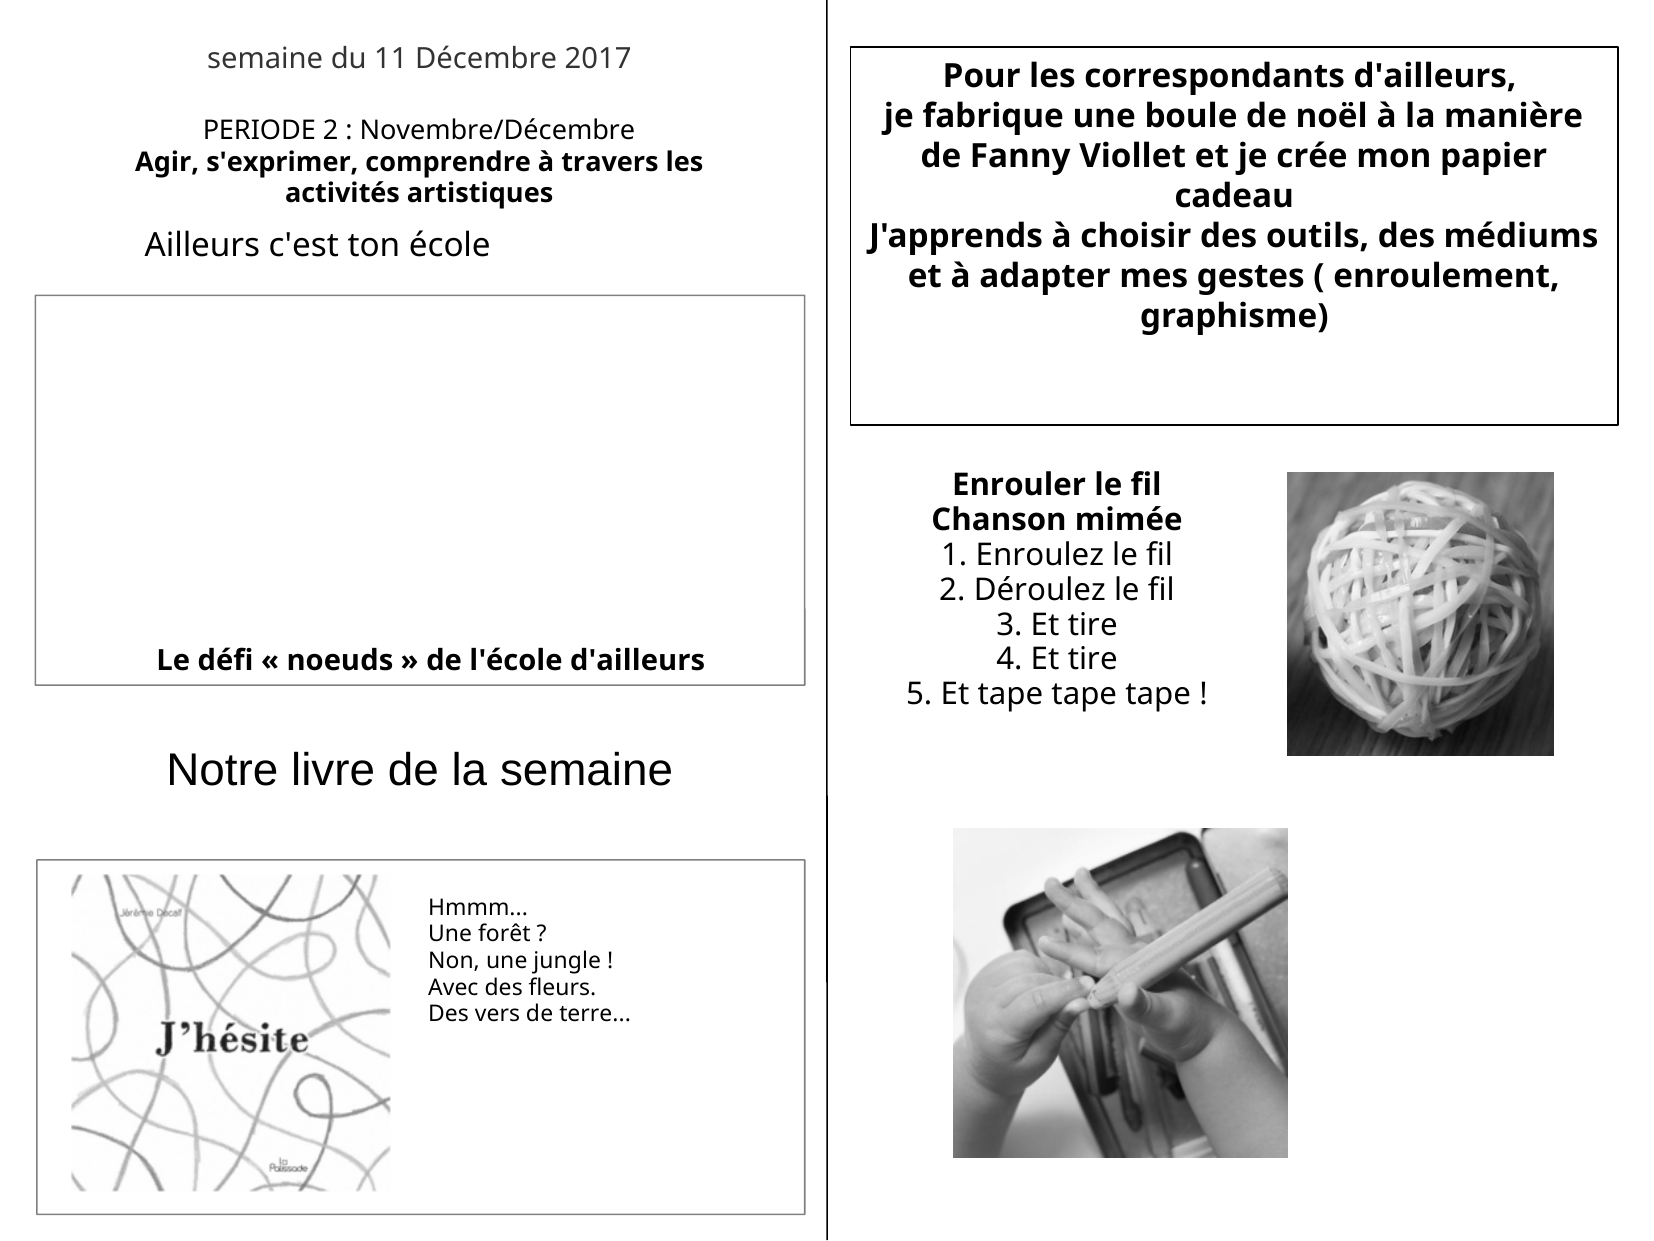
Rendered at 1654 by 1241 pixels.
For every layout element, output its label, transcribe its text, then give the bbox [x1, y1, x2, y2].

text_box semaine du 11 Décembre 2017 [59, 35, 780, 119]
text_box Le défi « noeuds » de l'école d'ailleurs [118, 625, 745, 725]
text_box Enrouler le fil Chanson mimée 1. Enroulez le fil 2. Déroulez le fil 3. Et tire 4. Et tire 5. Et tape tape tape ! [767, 460, 1347, 719]
text_box [35, 295, 805, 686]
text_box Ailleurs c'est ton école [129, 215, 709, 295]
text_box Hmmm... Une forêt ? Non, une jungle ! Avec des fleurs. Des vers de terre... [413, 898, 780, 1182]
picture [70, 873, 396, 1193]
text_box Pour les correspondants d'ailleurs, je fabrique une boule de noël à la manière de Fanny Viollet et je crée mon papier cadeau J'apprends à choisir des outils, des médiums et à adapter mes gestes ( enroulement, graphisme) [850, 47, 1619, 426]
picture [953, 828, 1288, 1158]
text_box PERIODE 2 : Novembre/Décembre Agir, s'exprimer, comprendre à travers les activités artistiques [82, 106, 756, 218]
text_box Notre livre de la semaine [35, 734, 805, 898]
picture [1287, 472, 1554, 756]
